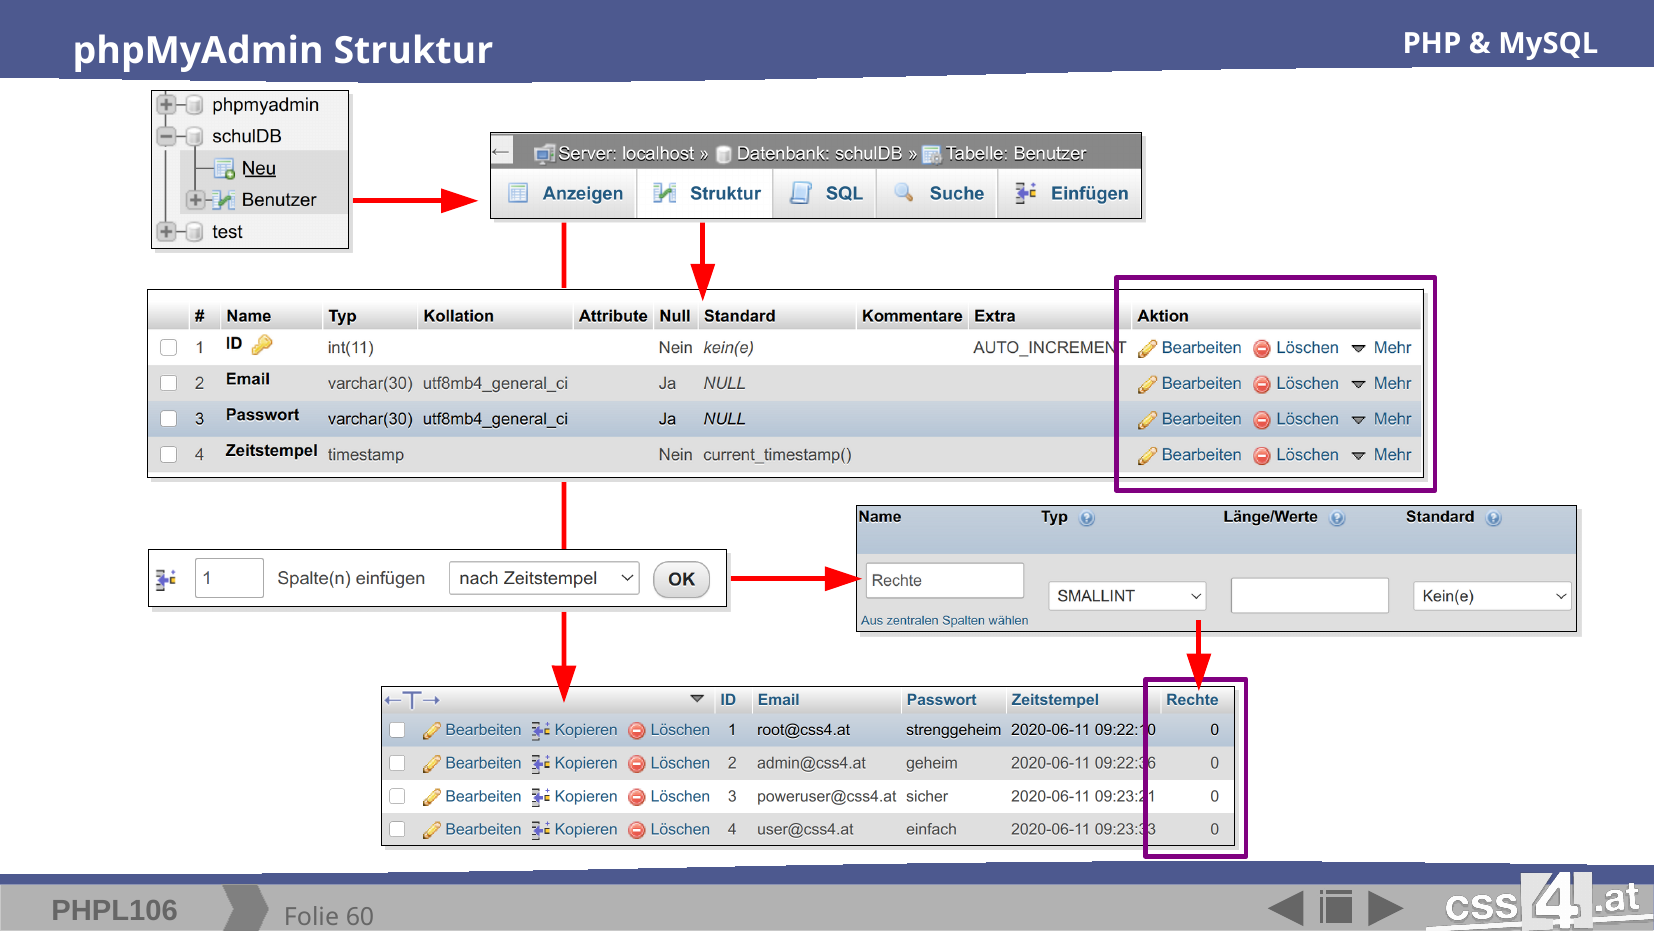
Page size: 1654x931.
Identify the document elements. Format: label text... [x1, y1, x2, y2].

picture [151, 90, 349, 249]
text_box [1116, 277, 1436, 491]
picture [856, 505, 1577, 632]
text_box PHP & MySQL [1387, 15, 1619, 60]
text_box [1145, 679, 1247, 857]
text_box Folie <Foliennummer> [269, 891, 542, 931]
picture [381, 686, 1145, 846]
text_box [0, 0, 1654, 83]
picture [147, 288, 1116, 478]
picture [148, 549, 727, 607]
text_box [0, 861, 1654, 931]
picture [1426, 872, 1654, 931]
text_box phpMyAdmin Struktur [57, 16, 485, 69]
picture [490, 132, 1142, 219]
text_box PHPL106 [36, 886, 209, 931]
